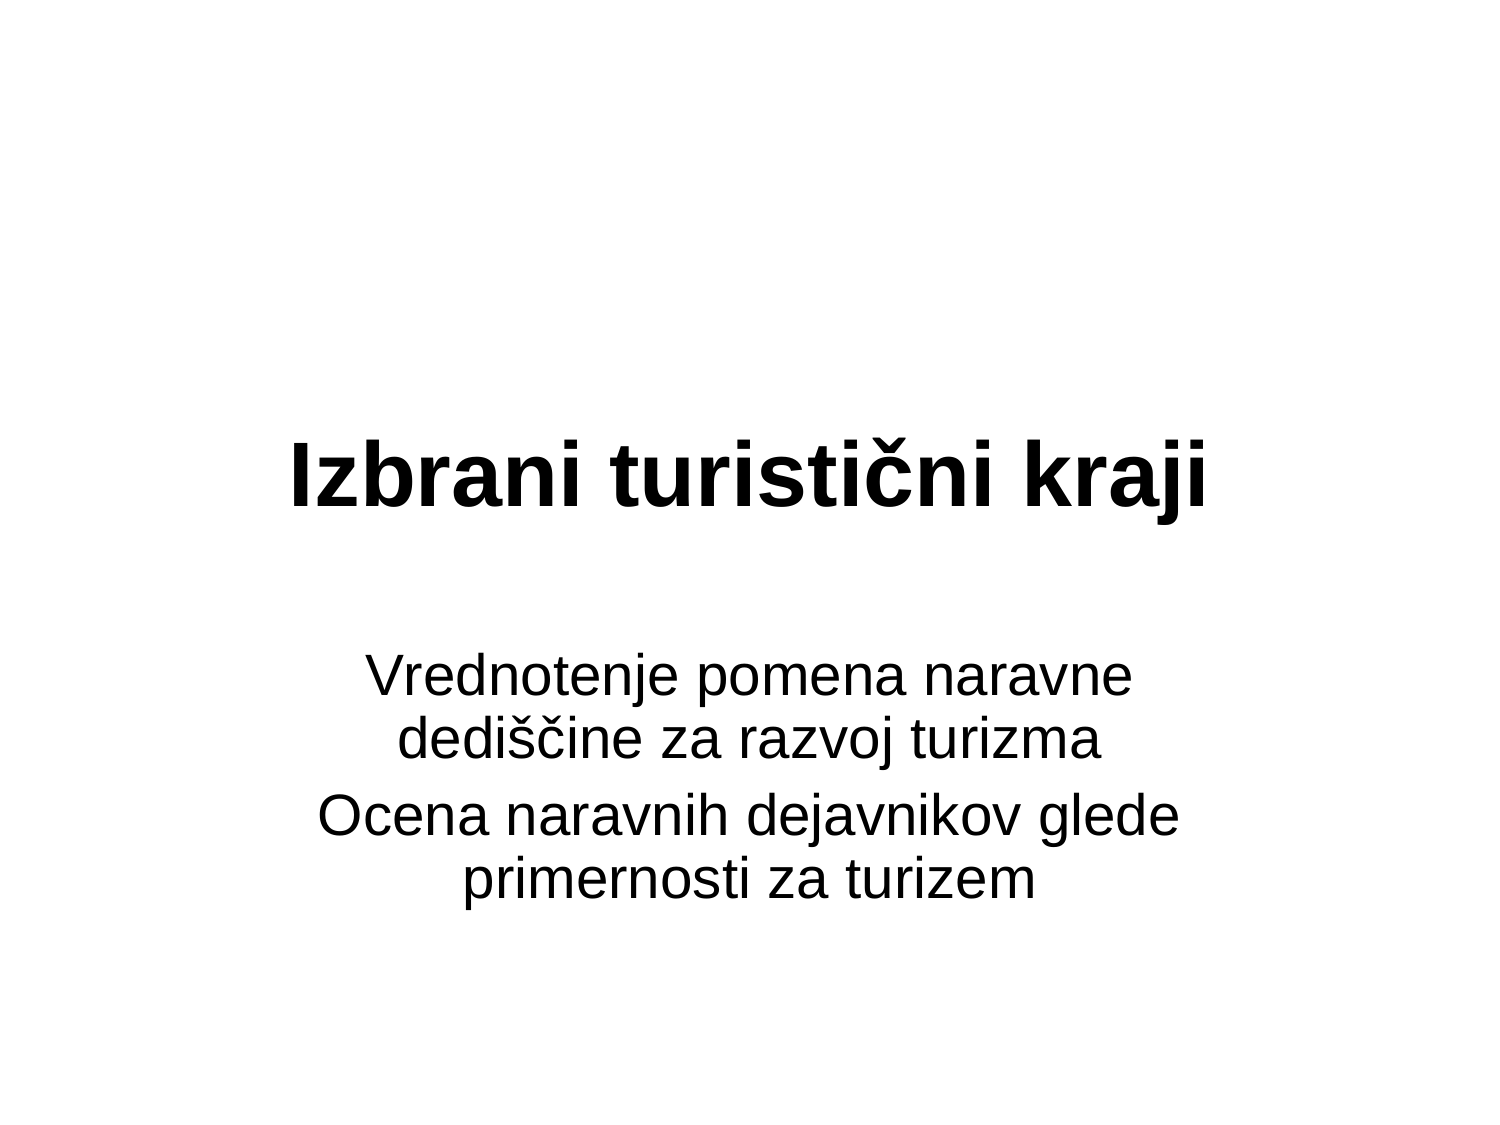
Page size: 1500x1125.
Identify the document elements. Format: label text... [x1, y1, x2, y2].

title Izbrani turistični kraji [112, 349, 1388, 591]
subtitle Vrednotenje pomena naravne dediščine za razvoj turizma Ocena naravnih dejavnikov glede primernosti za turizem [225, 637, 1276, 926]
